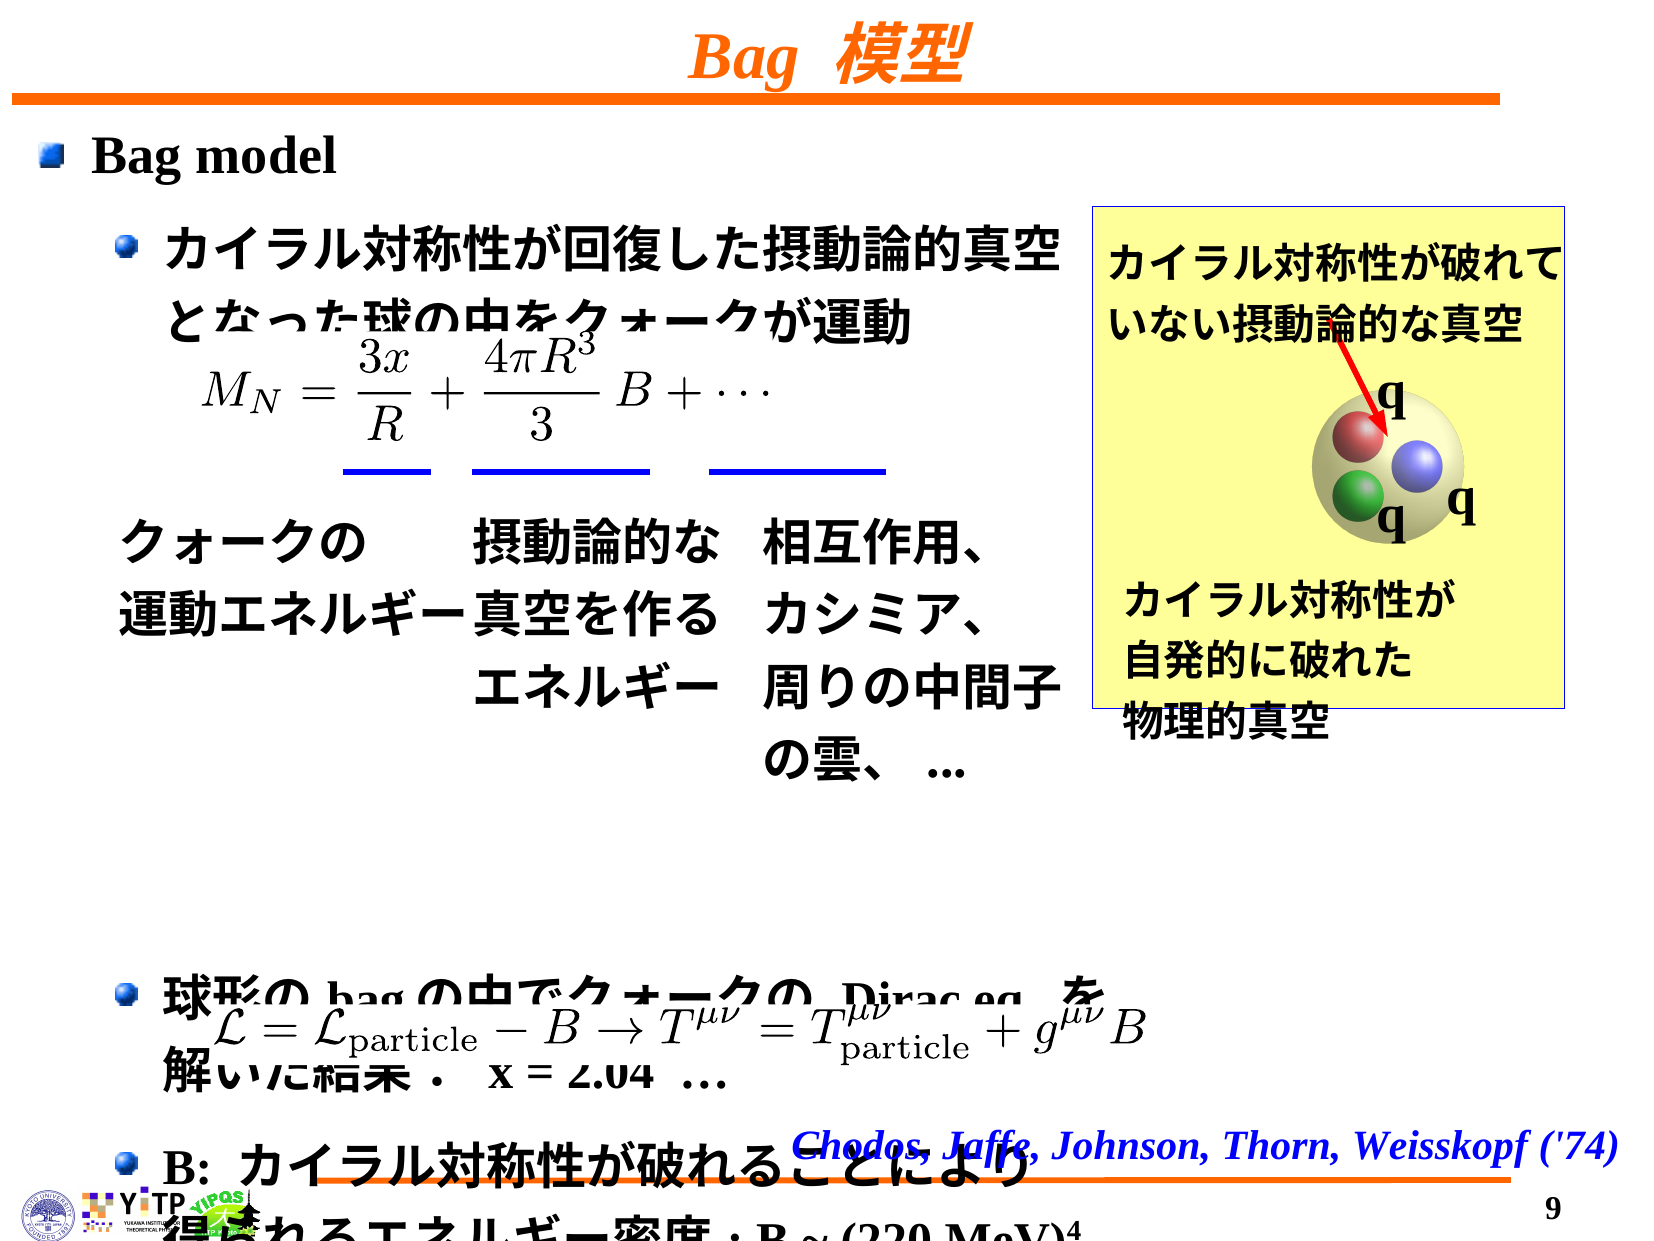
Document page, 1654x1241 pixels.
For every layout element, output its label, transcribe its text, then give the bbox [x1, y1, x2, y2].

text_box [199, 330, 773, 442]
text_box [1092, 206, 1565, 709]
picture [77, 1183, 261, 1237]
text_box カイラル対称性が破れて いない摂動論的な真空 [1106, 230, 1560, 331]
picture [20, 1189, 76, 1241]
text_box 摂動論的な 真空を作る エネルギー [472, 501, 728, 653]
text_box q [1375, 360, 1406, 422]
text_box 相互作用、 カシミア、 周りの中間子 の雲、... [762, 501, 1062, 714]
text_box q [1446, 466, 1477, 528]
text_box カイラル対称性が 自発的に破れた 物理的真空 [1122, 566, 1462, 693]
text_box q [1375, 484, 1406, 546]
text_box クォークの 運動エネルギー [118, 501, 470, 603]
picture [115, 1152, 138, 1175]
title Bag 模型 [0, 0, 1654, 99]
list Bag model カイラル対称性が回復した摂動論的真空 となった球の中をクォークが運動 球形のbagの中でクォークの Dirac eq. を 解いた結果： x = 2.04 … B: カイラル対称性が破れることにより 得られるエネルギー密度: B ~ (220 MeV)4 [20, 124, 1621, 1137]
text_box [212, 1003, 1149, 1066]
text_box Chodos, Jaffe, Johnson, Thorn, Weisskopf ('74) [791, 1122, 1621, 1169]
